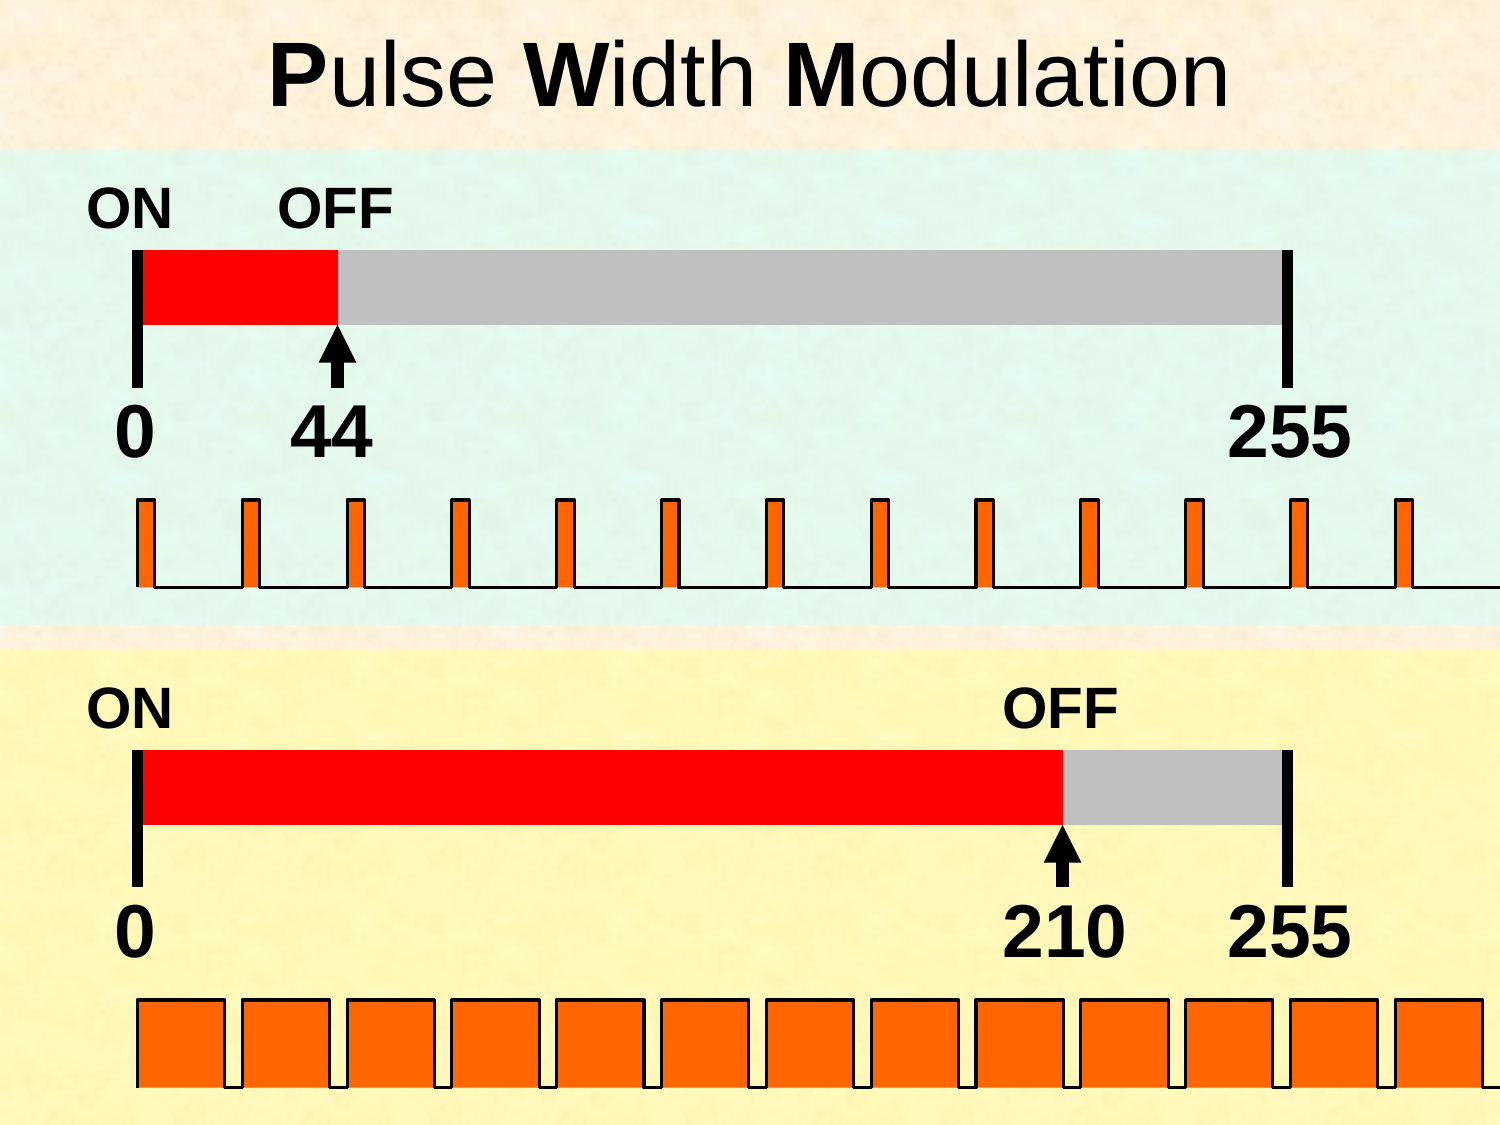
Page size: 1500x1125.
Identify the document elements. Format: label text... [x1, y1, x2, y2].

text_box 255 [1212, 874, 1368, 981]
text_box OFF [987, 662, 1134, 748]
title Pulse Width Modulation [0, 0, 1500, 151]
text_box 210 [987, 874, 1143, 981]
text_box OFF [262, 162, 409, 248]
text_box 44 [275, 374, 389, 481]
picture [0, 625, 1500, 649]
text_box [0, 151, 1500, 625]
text_box 0 [100, 874, 172, 981]
text_box ON [71, 662, 189, 748]
text_box 255 [1212, 374, 1368, 481]
text_box 0 [100, 374, 172, 481]
text_box [0, 649, 1500, 1125]
text_box ON [71, 162, 189, 248]
